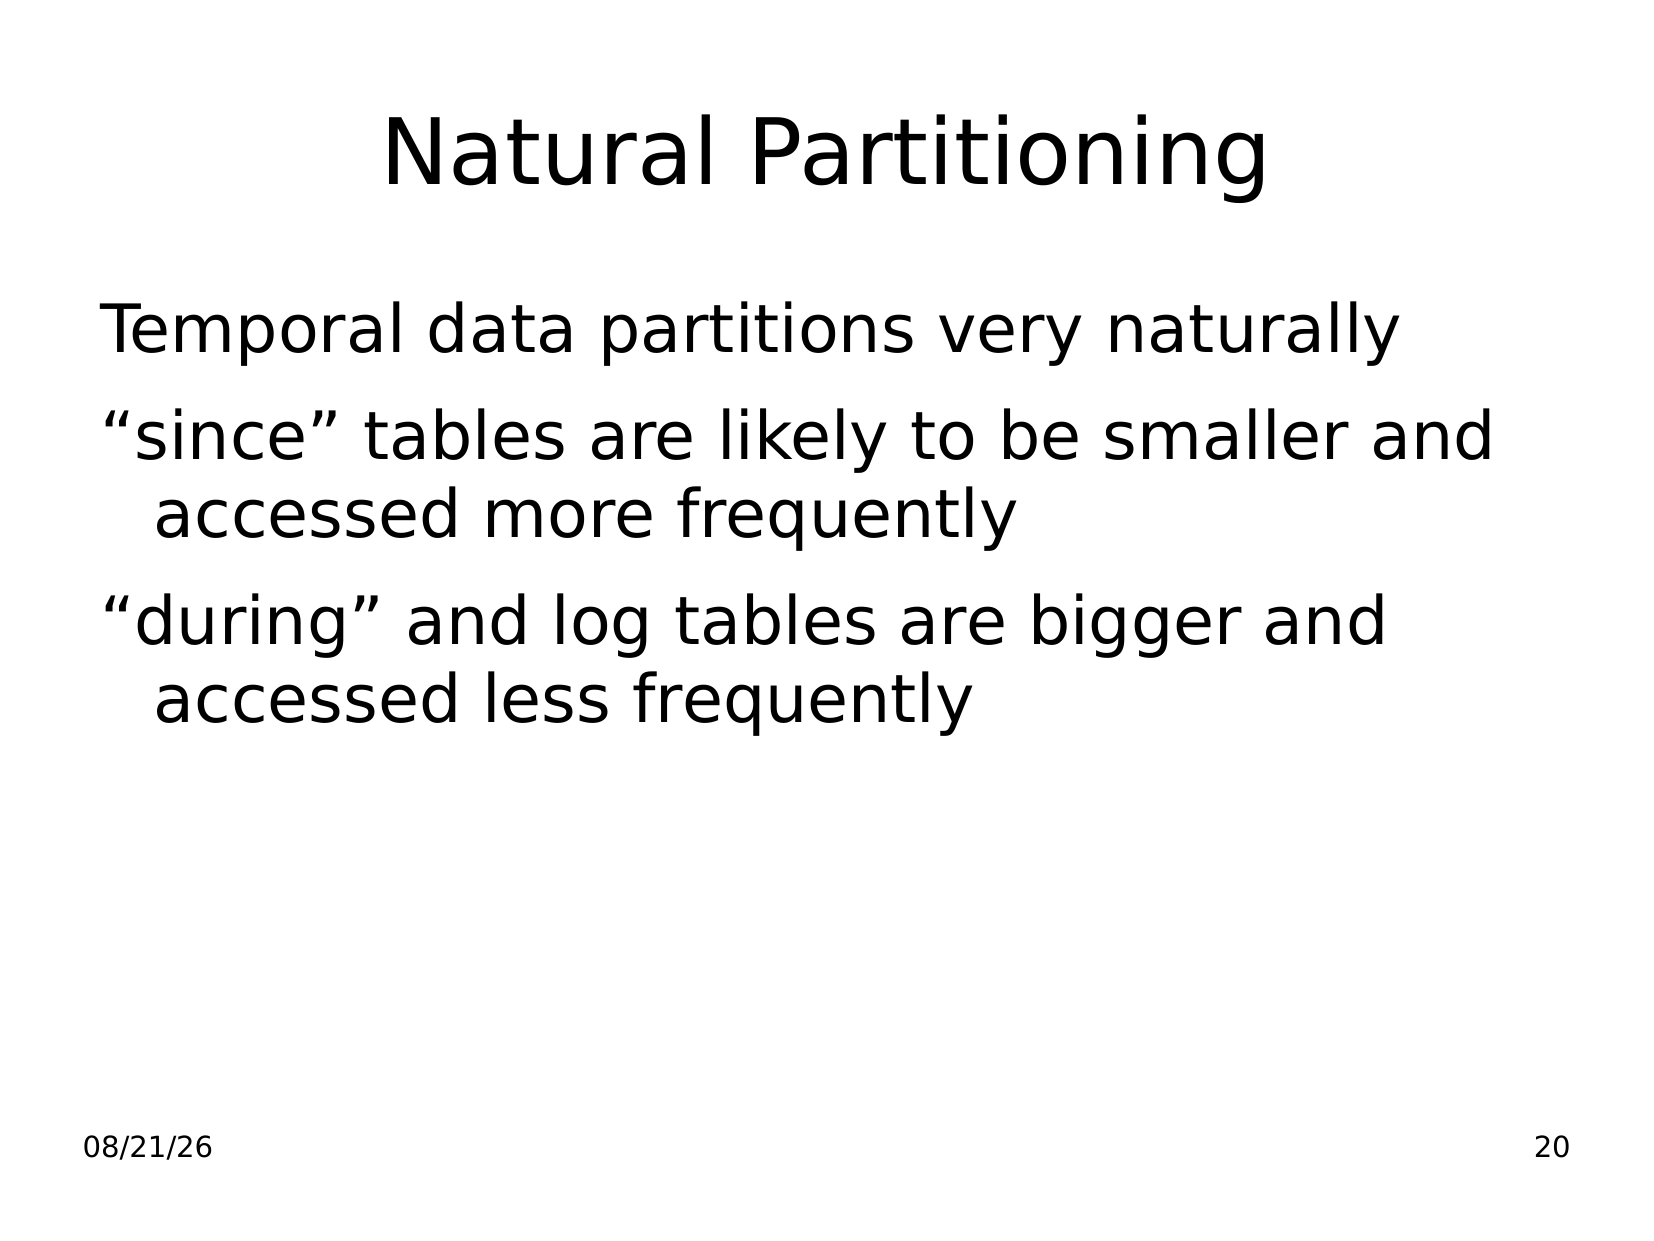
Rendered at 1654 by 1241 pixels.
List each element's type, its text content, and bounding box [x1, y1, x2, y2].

title Natural Partitioning [82, 56, 1571, 250]
list Temporal data partitions very naturally “since” tables are likely to be smaller and accessed more frequently “during” and log tables are bigger and accessed less frequently [82, 290, 1571, 1094]
